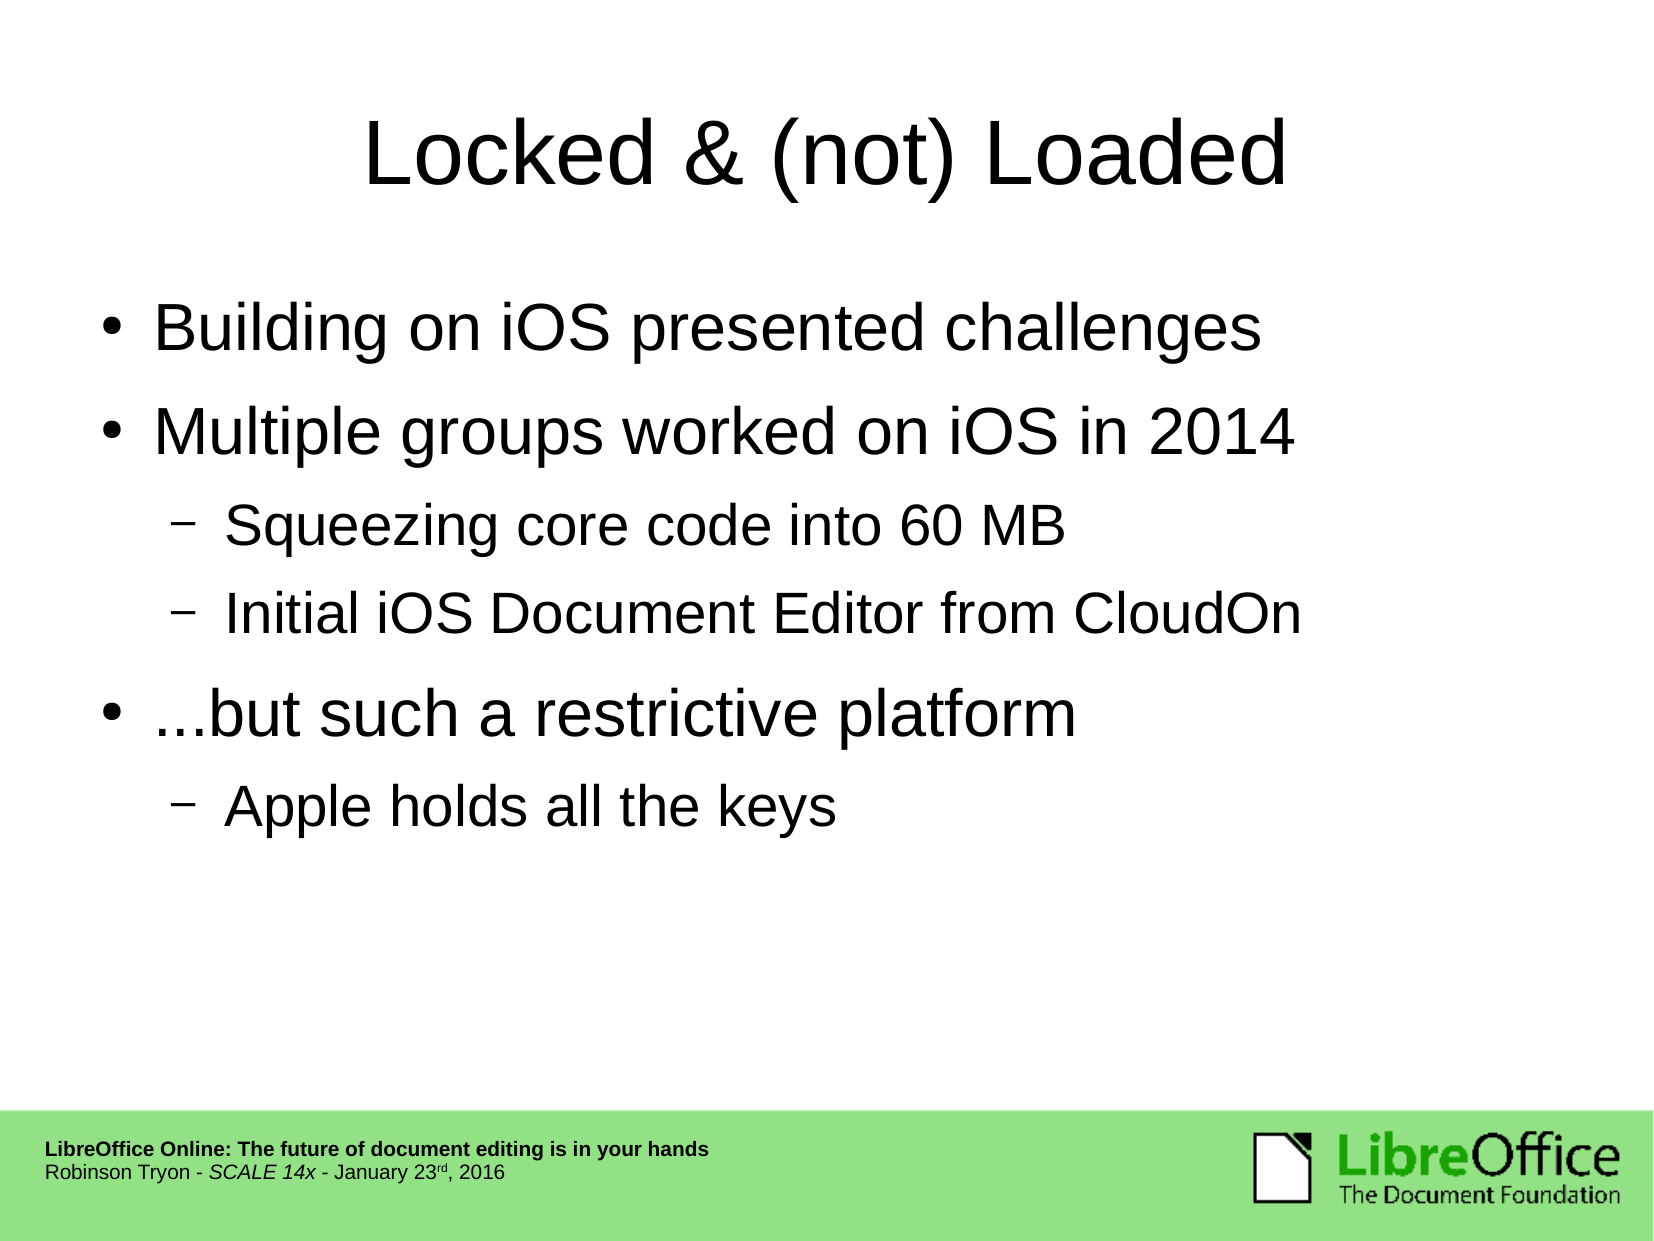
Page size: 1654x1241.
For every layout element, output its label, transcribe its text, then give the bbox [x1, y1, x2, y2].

title Locked & (not) Loaded [82, 49, 1571, 257]
list Building on iOS presented challenges Multiple groups worked on iOS in 2014 Squeezing core code into 60 MB Initial iOS Document Editor from CloudOn ...but such a restrictive platform Apple holds all the keys [82, 290, 1571, 1010]
picture [0, 0, 1654, 1241]
